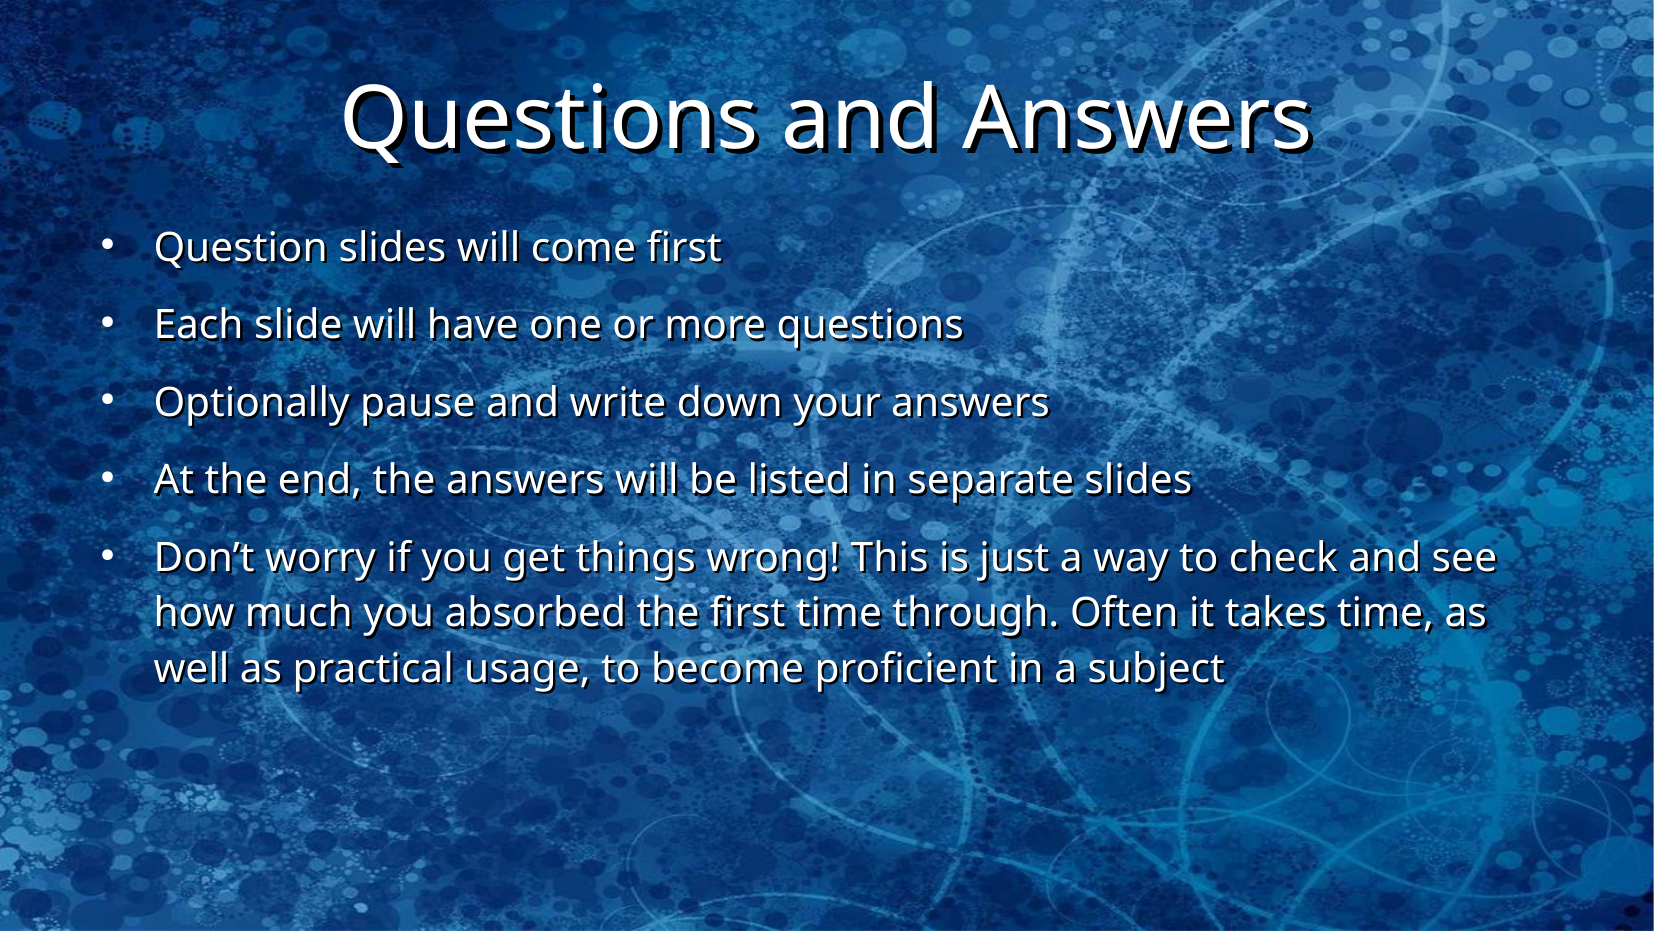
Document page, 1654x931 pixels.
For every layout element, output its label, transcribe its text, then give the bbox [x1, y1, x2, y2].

title Questions and Answers [82, 37, 1571, 193]
list Question slides will come first Each slide will have one or more questions Optionally pause and write down your answers At the end, the answers will be listed in separate slides Don’t worry if you get things wrong! This is just a way to check and see how much you absorbed the first time through. Often it takes time, as well as practical usage, to become proficient in a subject [82, 217, 1571, 758]
picture [0, 0, 1654, 931]
